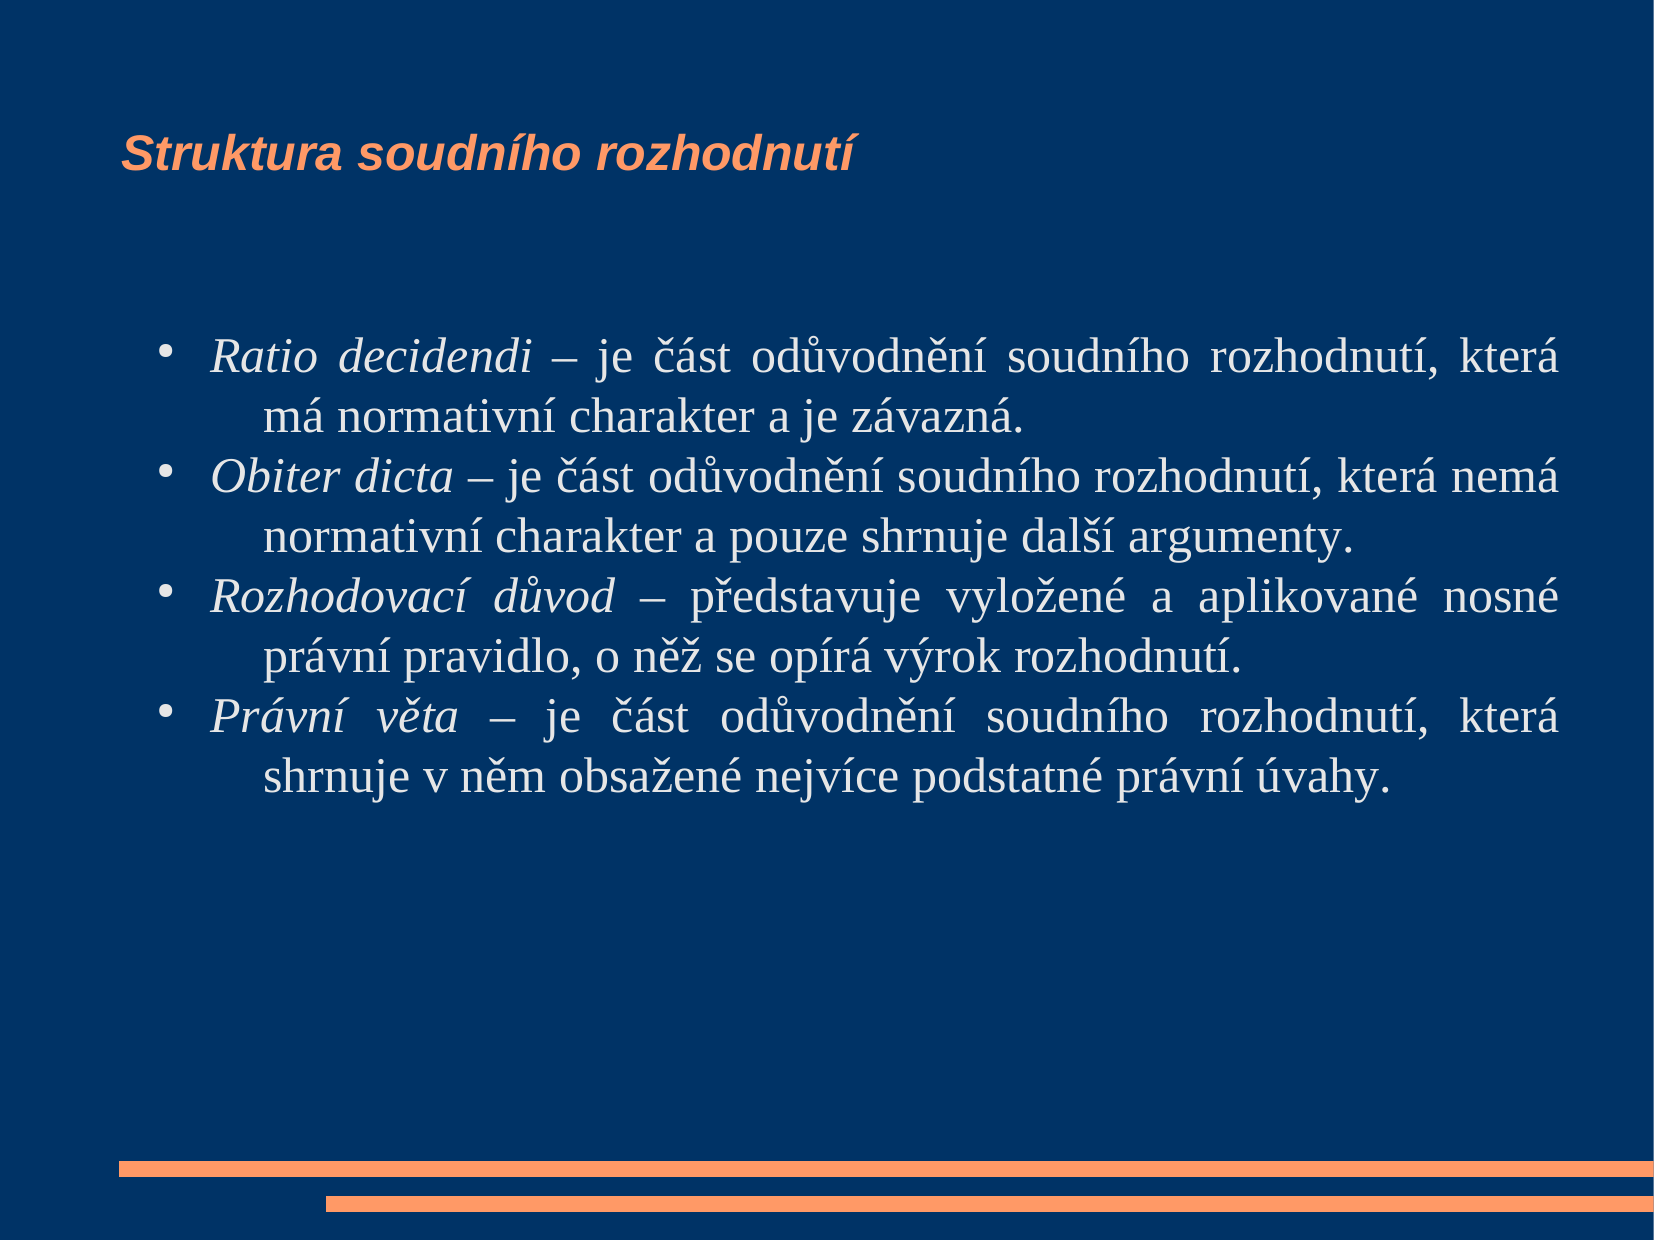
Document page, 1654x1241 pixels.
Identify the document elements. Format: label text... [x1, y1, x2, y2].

list Ratio decidendi – je část odůvodnění soudního rozhodnutí, která má normativní charakter a je závazná. Obiter dicta – je část odůvodnění soudního rozhodnutí, která nemá normativní charakter a pouze shrnuje další argumenty. Rozhodovací důvod – představuje vyložené a aplikované nosné právní pravidlo, o něž se opírá výrok rozhodnutí. Právní věta – je část odůvodnění soudního rozhodnutí, která shrnuje v něm obsažené nejvíce podstatné právní úvahy. [121, 322, 1561, 1132]
title Struktura soudního rozhodnutí [121, 46, 1534, 254]
